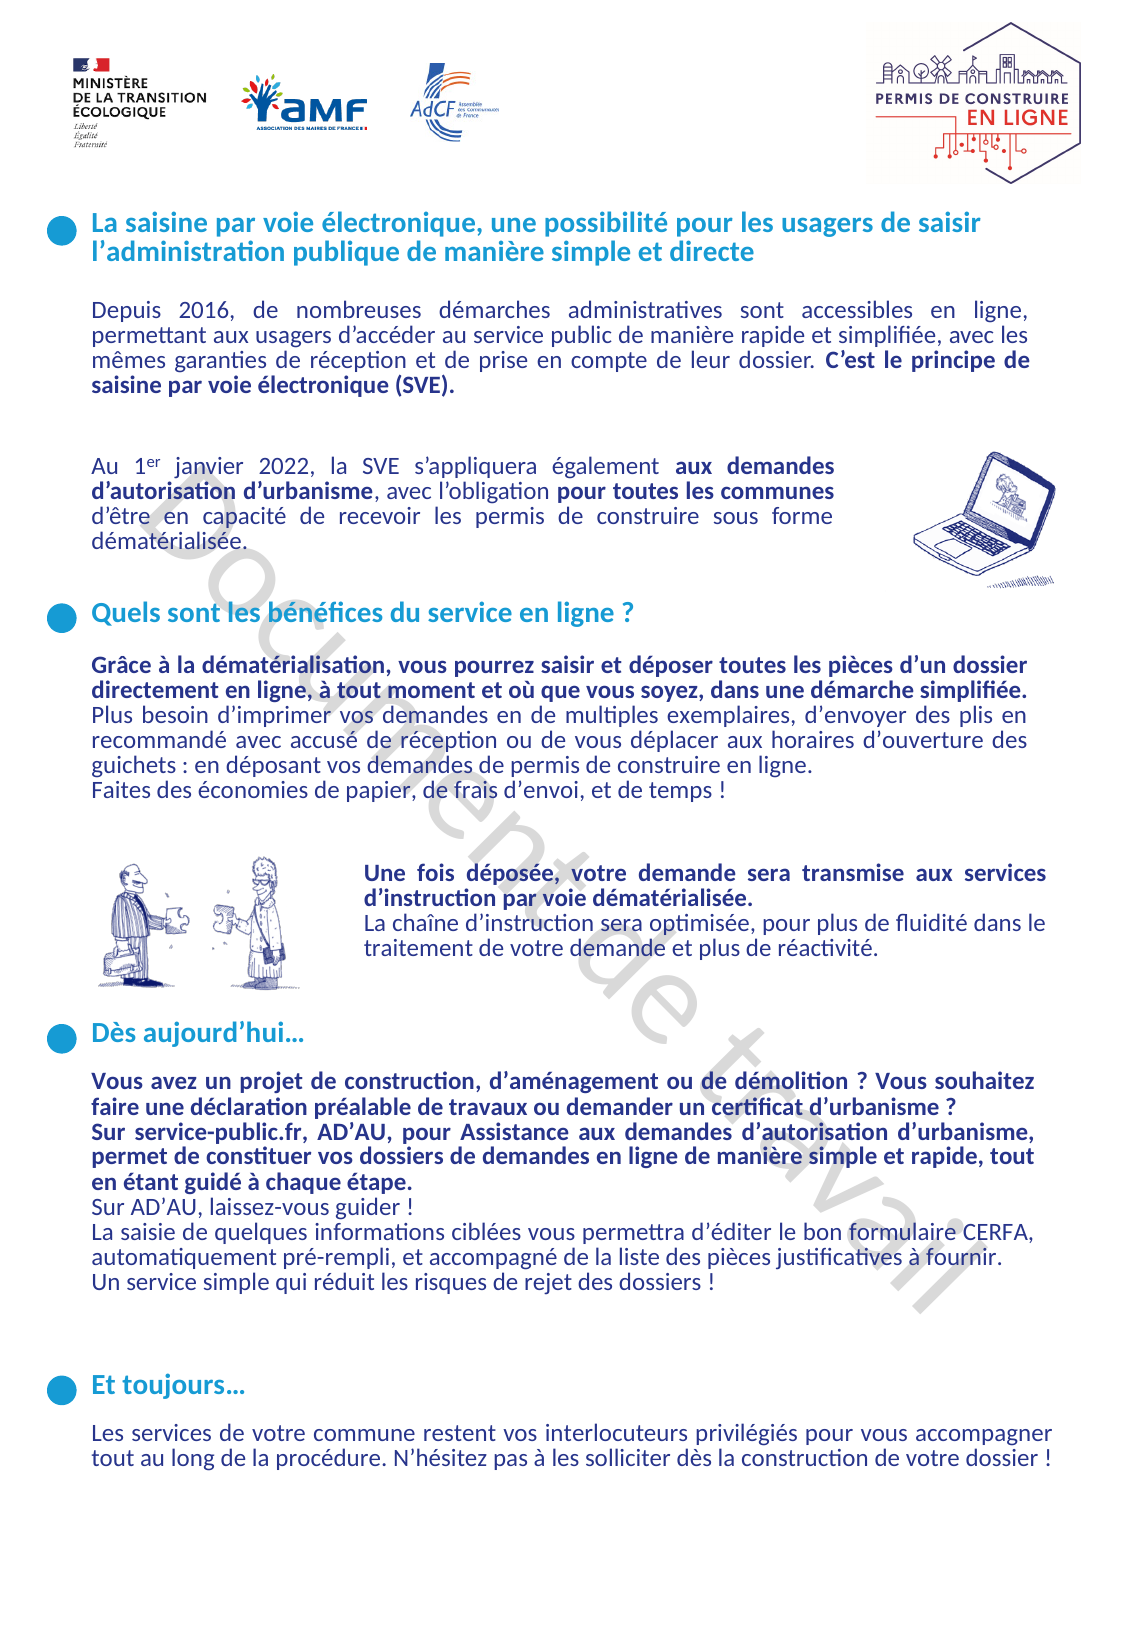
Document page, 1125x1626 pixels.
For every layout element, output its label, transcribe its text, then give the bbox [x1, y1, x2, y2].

text_box Les services de votre commune restent vos interlocuteurs privilégiés pour vous accompagner tout au long de la procédure. N’hésitez pas à les solliciter dès la construction de votre dossier ! [76, 1415, 1073, 1492]
text_box Une fois déposée, votre demande sera transmise aux services d’instruction par voie dématérialisée. La chaîne d’instruction sera optimisée, pour plus de fluidité dans le traitement de votre demande et plus de réactivité. [348, 855, 1063, 992]
text_box [47, 1024, 77, 1054]
picture [885, 440, 1063, 592]
text_box Quels sont les bénéfices du service en ligne ? [76, 592, 1073, 644]
picture [92, 849, 311, 998]
text_box Et toujours… [76, 1364, 1073, 1415]
text_box La saisine par voie électronique, une possibilité pour les usagers de saisir l’administration publique de manière simple et directe [76, 202, 1073, 289]
text_box [47, 1375, 77, 1406]
text_box Au 1er janvier 2022, la SVE s’appliquera également aux demandes d’autorisation d’urbanisme, avec l’obligation pour toutes les communes d’être en capacité de recevoir les permis de construire sous forme dématérialisée. [76, 447, 886, 584]
text_box [47, 216, 77, 246]
text_box Depuis 2016, de nombreuses démarches administratives sont accessibles en ligne, permettant aux usagers d’accéder au service public de manière rapide et simplifiée, avec les mêmes garanties de réception et de prise en compte de leur dossier. C’est le principe de saisine par voie électronique (SVE). [76, 292, 1063, 429]
text_box Grâce à la dématérialisation, vous pourrez saisir et déposer toutes les pièces d’un dossier directement en ligne, à tout moment et où que vous soyez, dans une démarche simplifiée. Plus besoin d’imprimer vos demandes en de multiples exemplaires, d’envoyer des plis en recommandé avec accusé de réception ou de vous déplacer aux horaires d’ouverture des guichets : en déposant vos demandes de permis de construire en ligne. Faites des économies de papier, de frais d’envoi, et de temps ! [76, 647, 1073, 936]
text_box [47, 603, 77, 633]
text_box Vous avez un projet de construction, d’aménagement ou de démolition ? Vous souhaitez faire une déclaration préalable de travaux ou demander un certificat d’urbanisme ? Sur service-public.fr, AD’AU, pour Assistance aux demandes d’autorisation d’urbanisme, permet de constituer vos dossiers de demandes en ligne de manière simple et rapide, tout en étant guidé à chaque étape. Sur AD’AU, laissez-vous guider ! La saisie de quelques informations ciblées vous permettra d’éditer le bon formulaire CERFA, automatiquement pré-rempli, et accompagné de la liste des pièces justificatives à fournir. Un service simple qui réduit les risques de rejet des dossiers ! [76, 1063, 1073, 1357]
text_box Dès aujourd’hui… [76, 1013, 1073, 1063]
